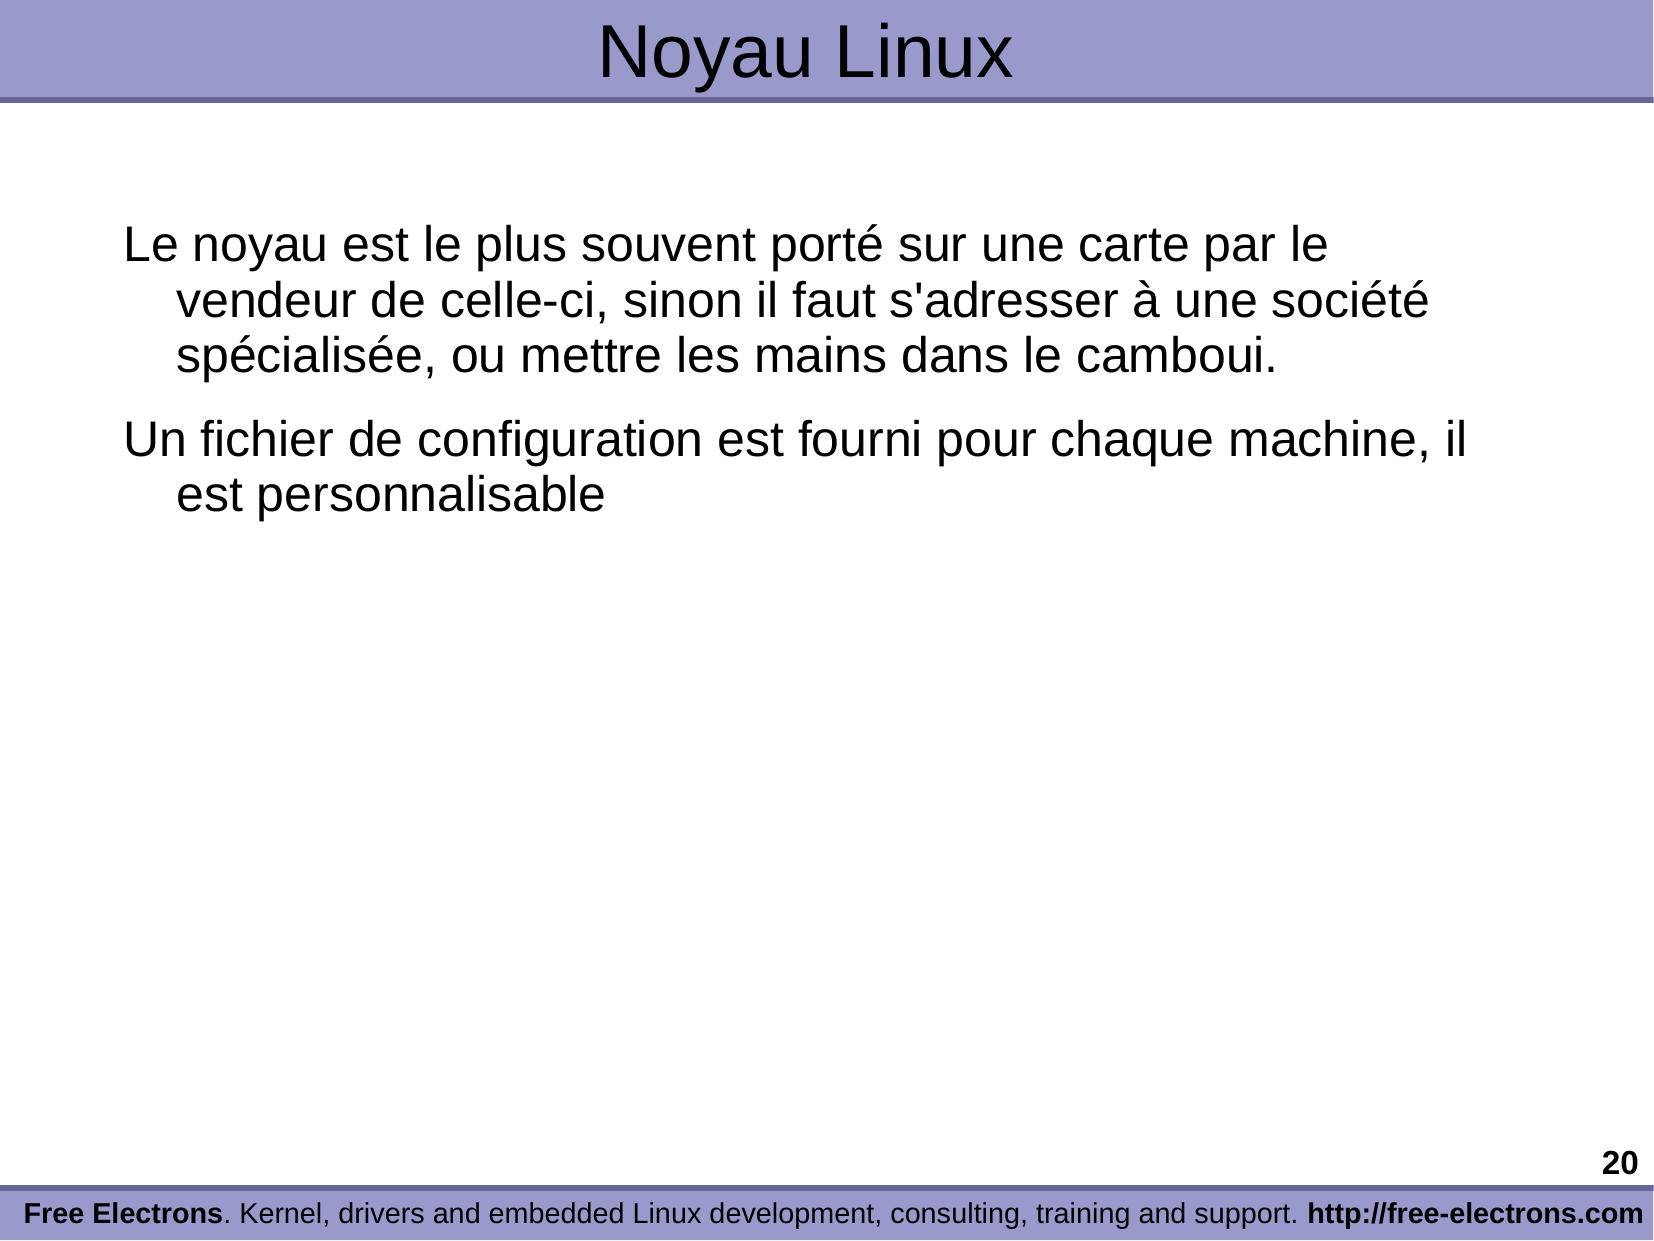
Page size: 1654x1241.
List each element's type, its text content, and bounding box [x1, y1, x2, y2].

list Le noyau est le plus souvent porté sur une carte par le vendeur de celle-ci, sinon il faut s'adresser à une société spécialisée, ou mettre les mains dans le camboui. Un fichier de configuration est fourni pour chaque machine, il est personnalisable [105, 216, 1518, 1066]
title Noyau Linux [60, 4, 1551, 98]
